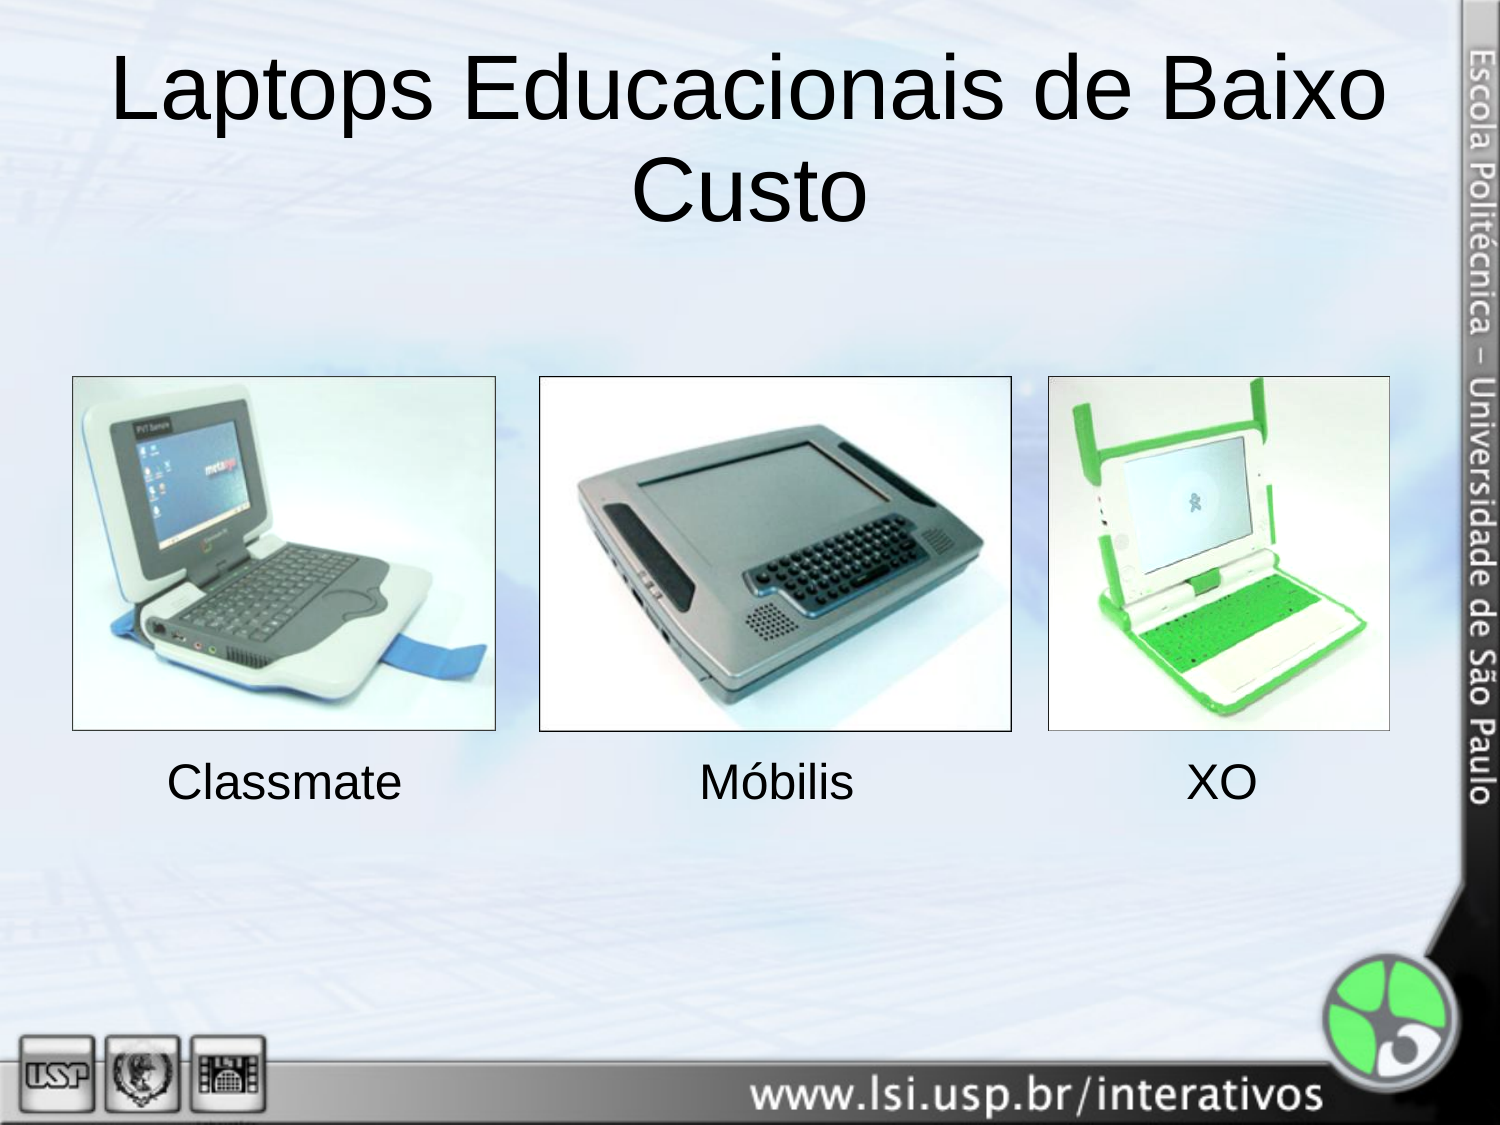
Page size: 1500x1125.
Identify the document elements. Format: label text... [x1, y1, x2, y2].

text_box Móbilis [564, 746, 990, 818]
text_box Classmate [72, 746, 498, 818]
title Laptops Educacionais de Baixo Custo [75, 0, 1426, 283]
picture [0, 0, 1500, 1125]
text_box XO [1009, 746, 1435, 818]
